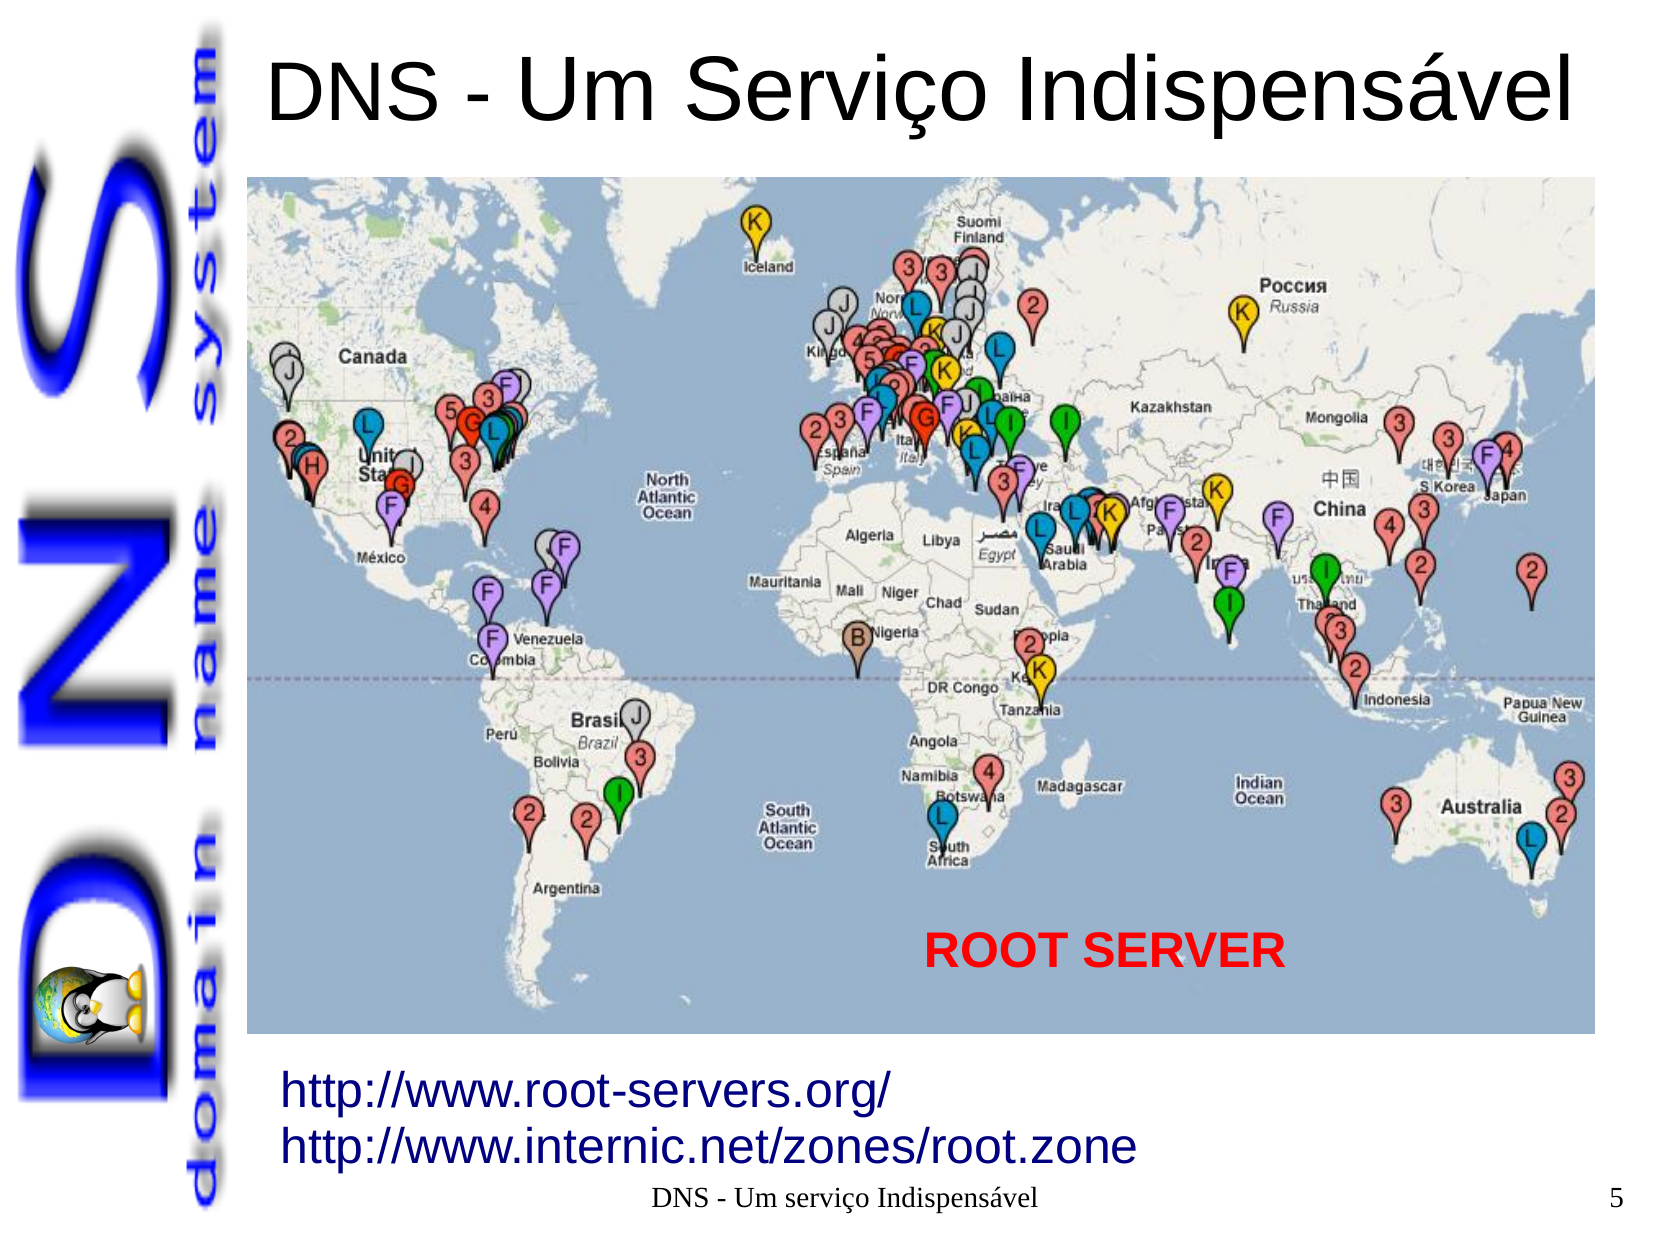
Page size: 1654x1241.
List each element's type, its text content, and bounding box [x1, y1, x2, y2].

picture [247, 177, 1595, 1034]
text_box http://www.root-servers.org/ http://www.internic.net/zones/root.zone [265, 1054, 1536, 1182]
picture [2, 2, 237, 1239]
text_box ROOT SERVER [909, 915, 1418, 988]
title DNS - Um Serviço Indispensável [265, 29, 1654, 149]
